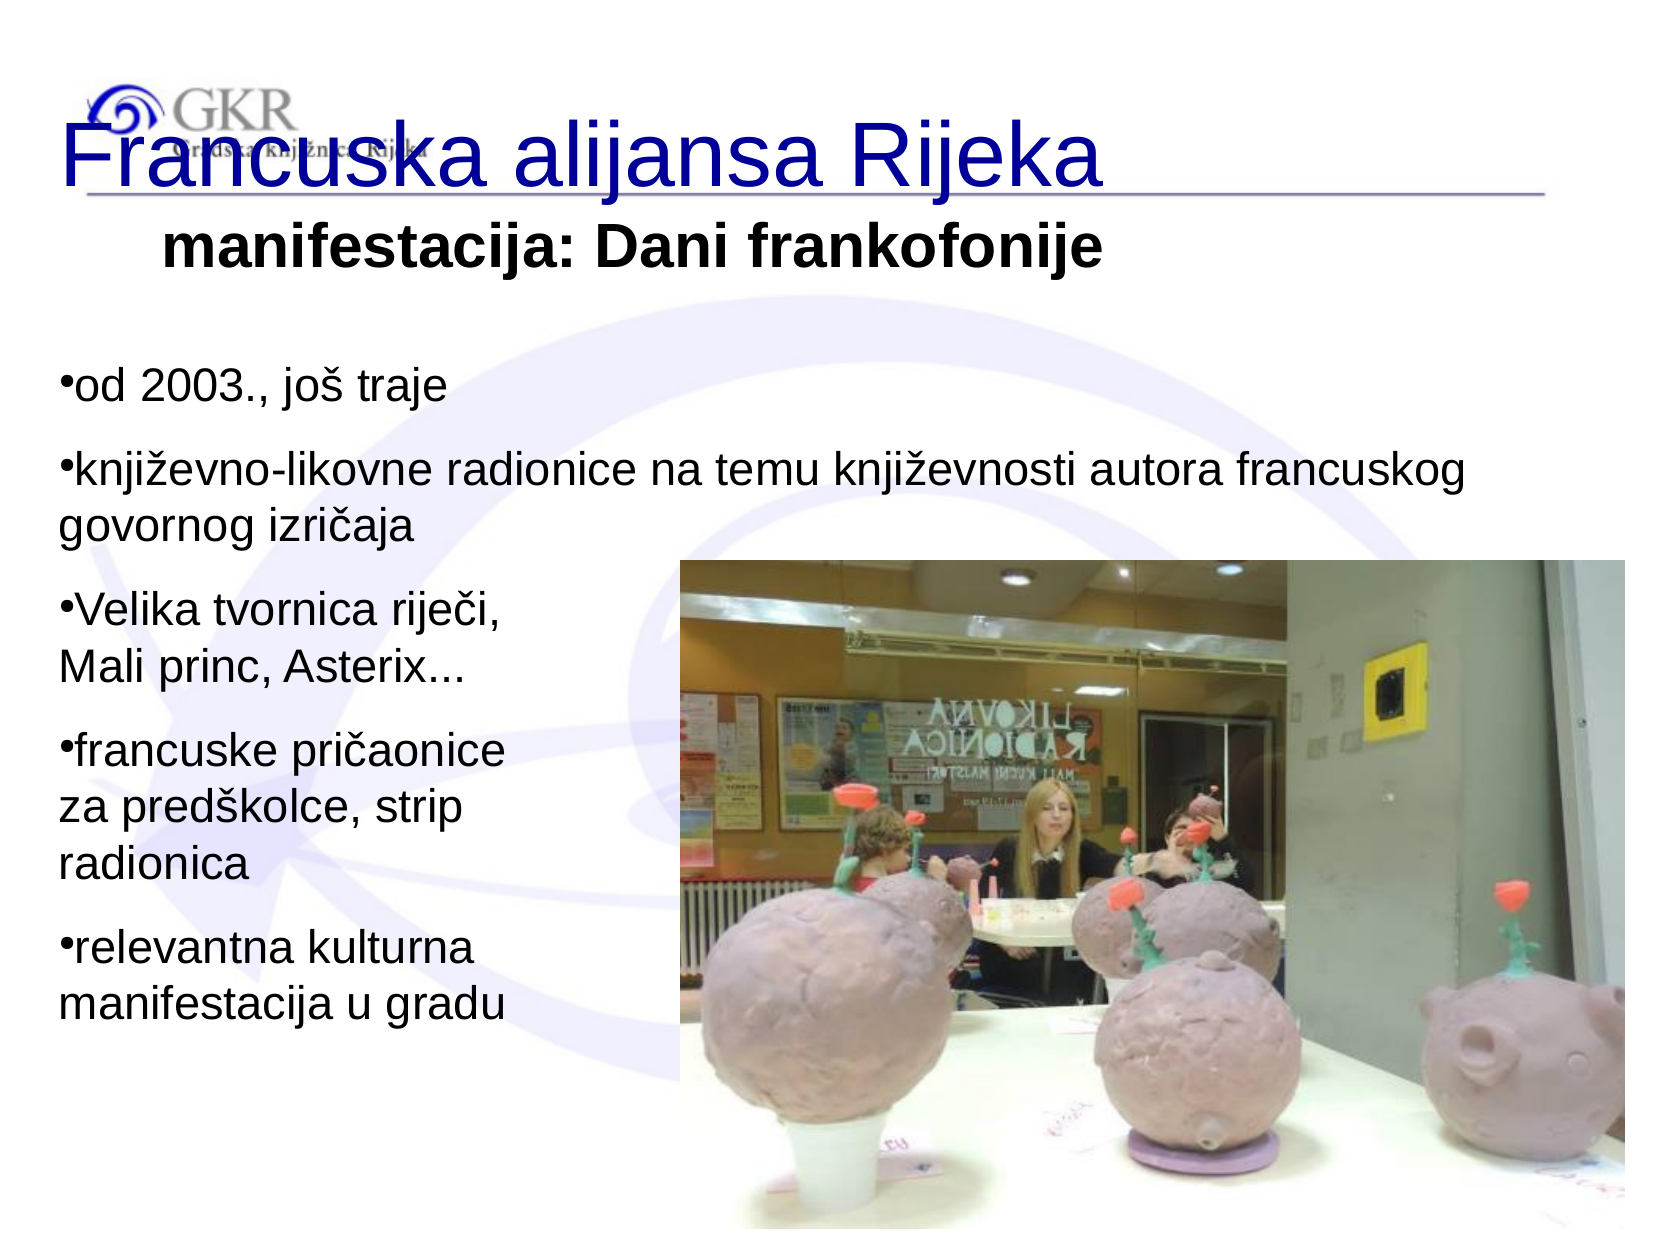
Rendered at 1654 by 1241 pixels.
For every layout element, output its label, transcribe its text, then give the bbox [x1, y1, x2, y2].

title Francuska alijansa Rijeka manifestacija: Dani frankofonije [59, 19, 1548, 354]
picture [0, 33, 1653, 1229]
list od 2003., još traje književno-likovne radionice na temu književnosti autora francuskog govornog izričaja Velika tvornica riječi, Mali princ, Asterix... francuske pričaonice za predškolce, strip radionica relevantna kulturna manifestacija u gradu [59, 354, 1548, 1030]
